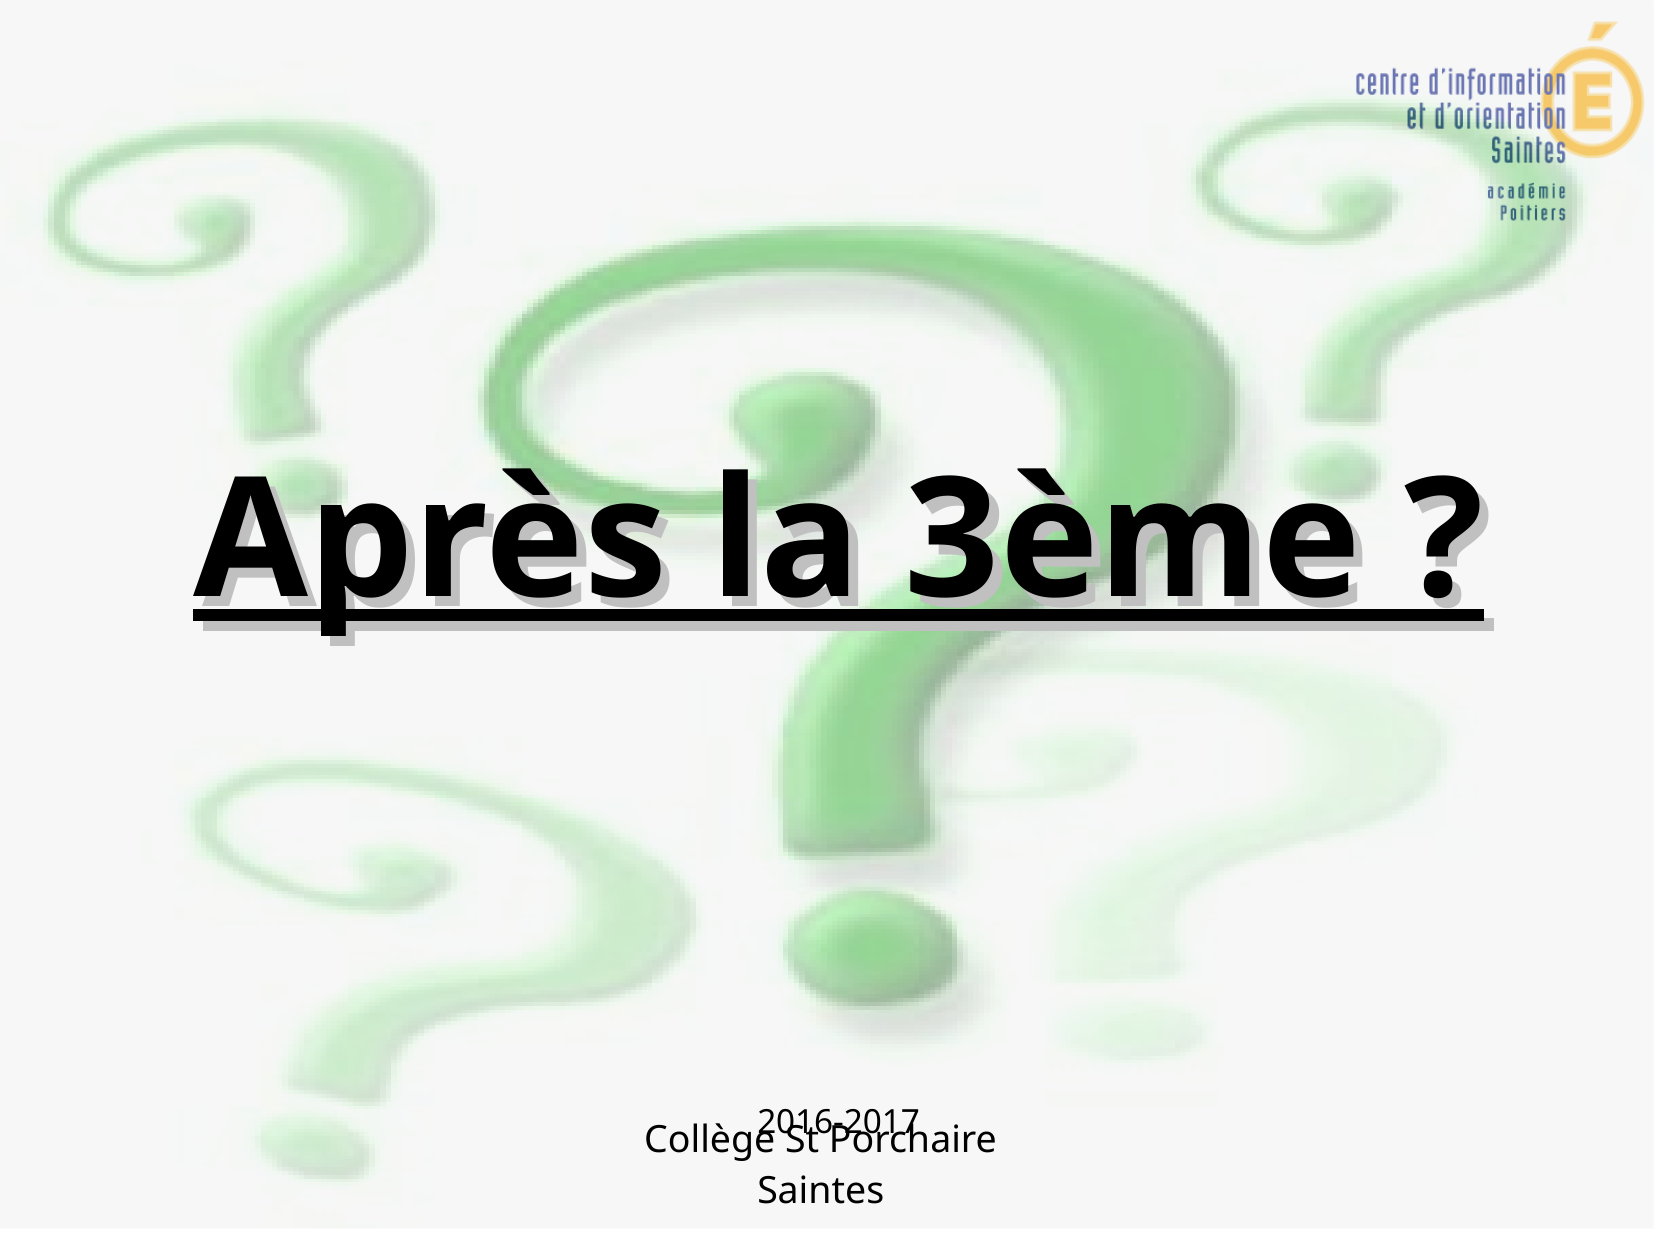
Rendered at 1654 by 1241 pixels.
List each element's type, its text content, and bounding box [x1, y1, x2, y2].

text_box Collège St Porchaire Saintes [555, 1121, 1087, 1205]
picture [0, 0, 1654, 1229]
text_box Après la 3ème ? 2016-2017 [94, 153, 1583, 1182]
